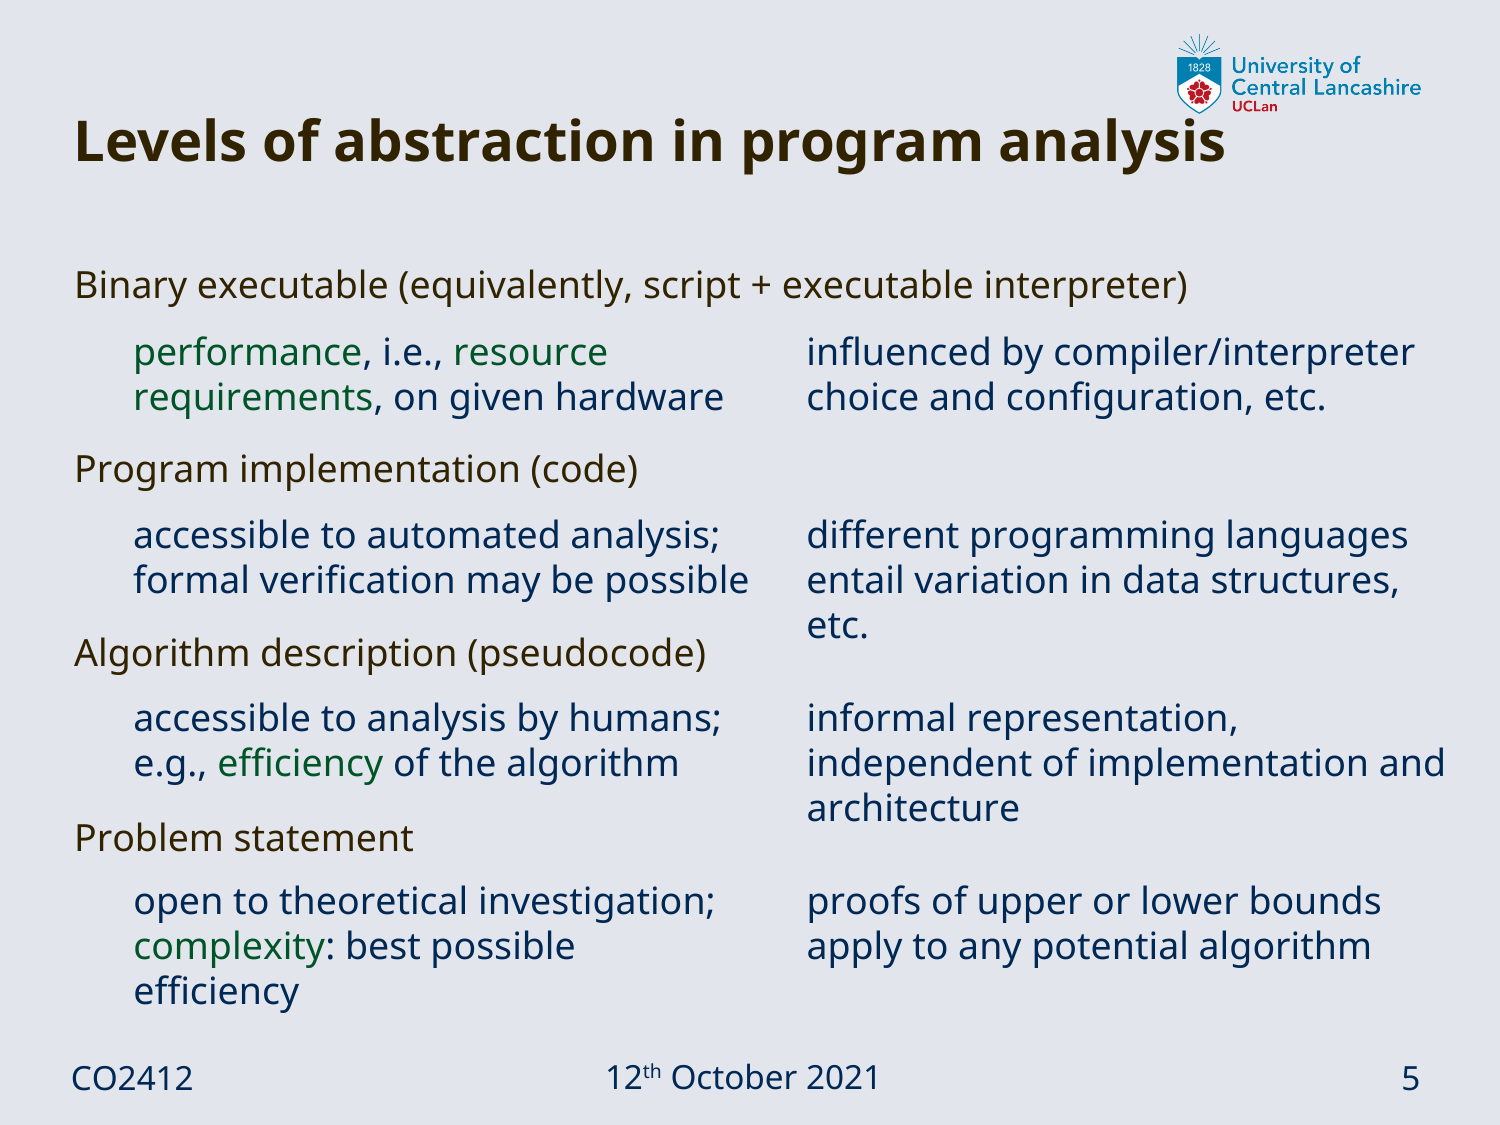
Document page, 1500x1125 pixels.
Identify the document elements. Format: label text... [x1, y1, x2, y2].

text_box proofs of upper or lower bounds apply to any potential algorithm [791, 869, 1468, 975]
text_box informal representation, independent of implementation and architecture [791, 686, 1468, 792]
text_box accessible to analysis by humans; e.g., efficiency of the algorithm [118, 686, 762, 792]
text_box open to theoretical investigation; complexity: best possible efficiency [118, 869, 762, 975]
text_box influenced by compiler/interpreter choice and configuration, etc. [791, 320, 1454, 426]
picture [1177, 34, 1421, 93]
text_box accessible to automated analysis; formal verification may be possible [118, 503, 773, 609]
title Levels of abstraction in program analysis [58, 93, 1475, 186]
text_box Binary executable (equivalently, script + executable interpreter) Program implementation (code) Algorithm description (pseudocode) Problem statement [59, 245, 1444, 866]
text_box performance, i.e., resource requirements, on given hardware [118, 320, 762, 426]
text_box different programming languages entail variation in data structures, etc. [791, 503, 1468, 609]
